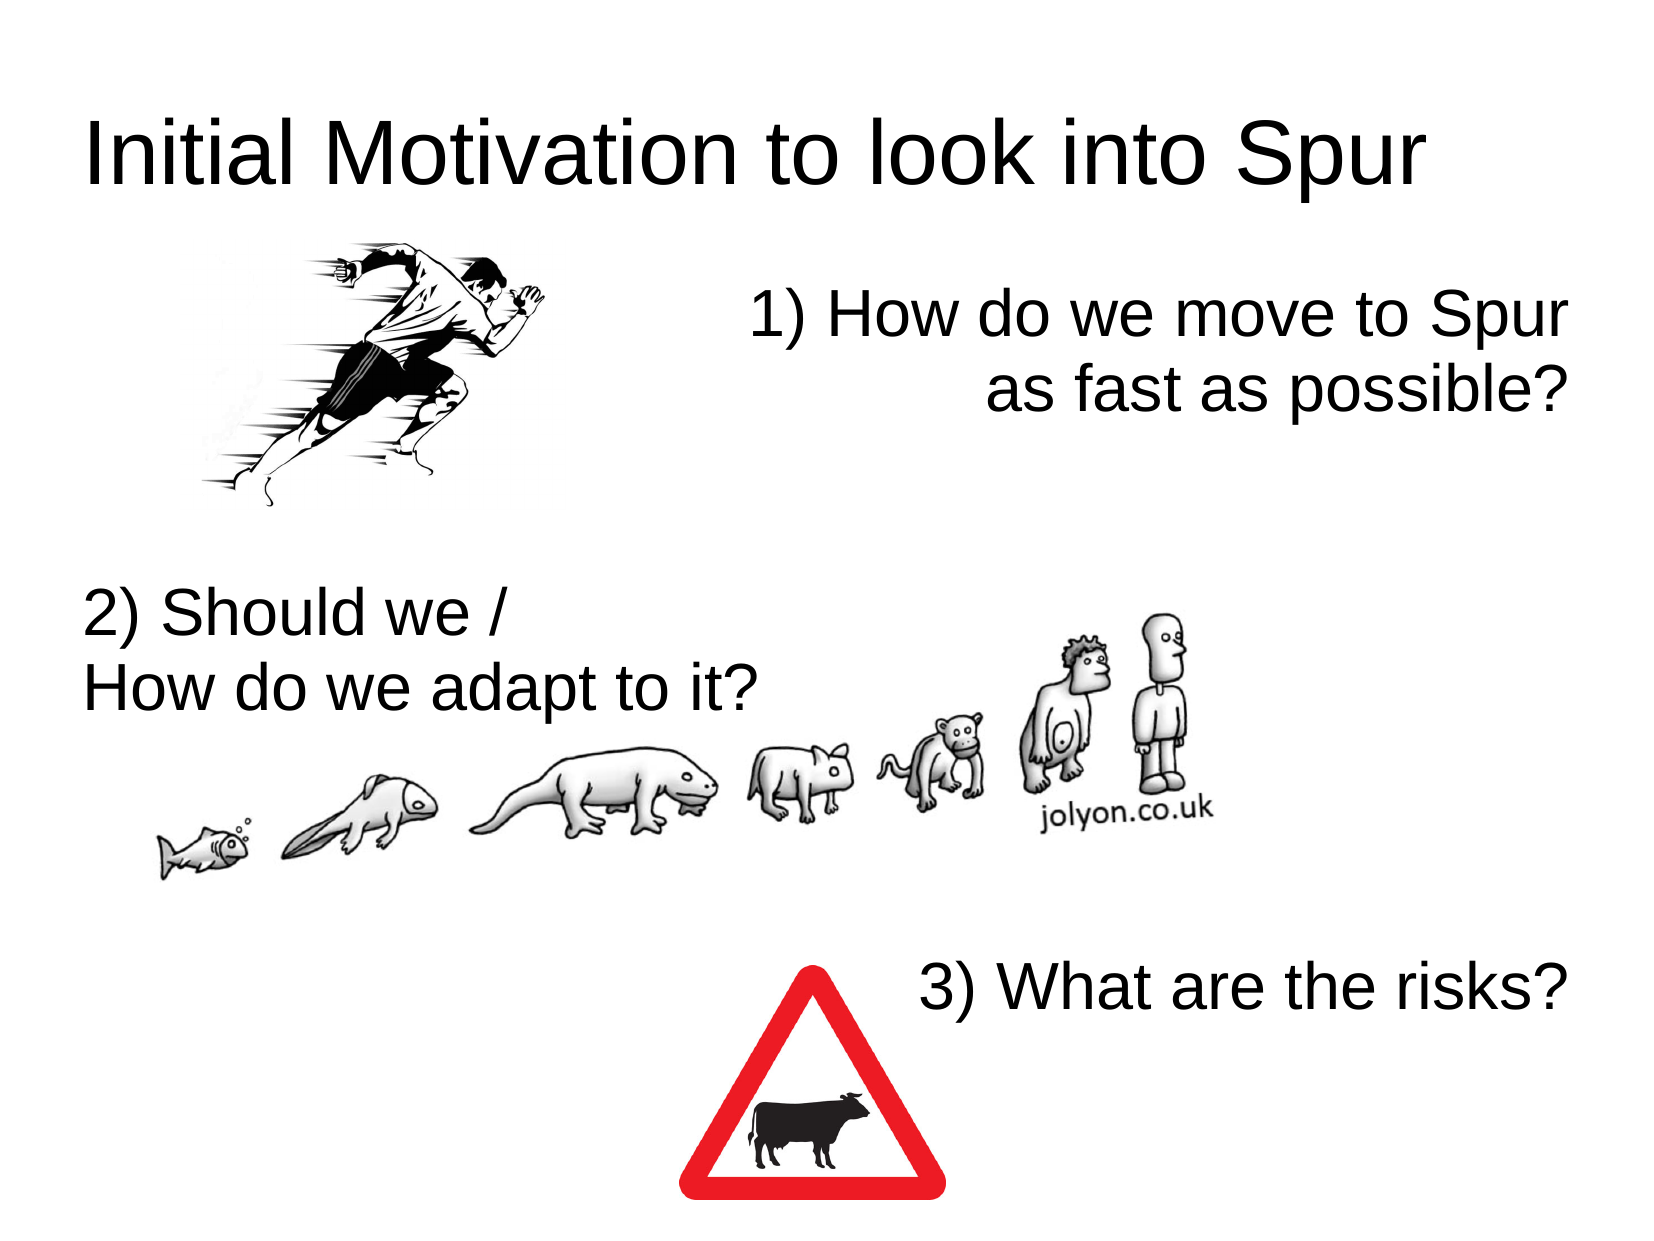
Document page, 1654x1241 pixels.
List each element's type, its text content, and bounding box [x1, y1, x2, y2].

title Initial Motivation to look into Spur [82, 49, 1571, 257]
picture [679, 1024, 946, 1201]
subtitle 1) How do we move to Spur as fast as possible? 2) Should we / How do we adapt to it? 3) What are the risks? [82, 275, 1571, 1024]
picture [180, 239, 566, 511]
